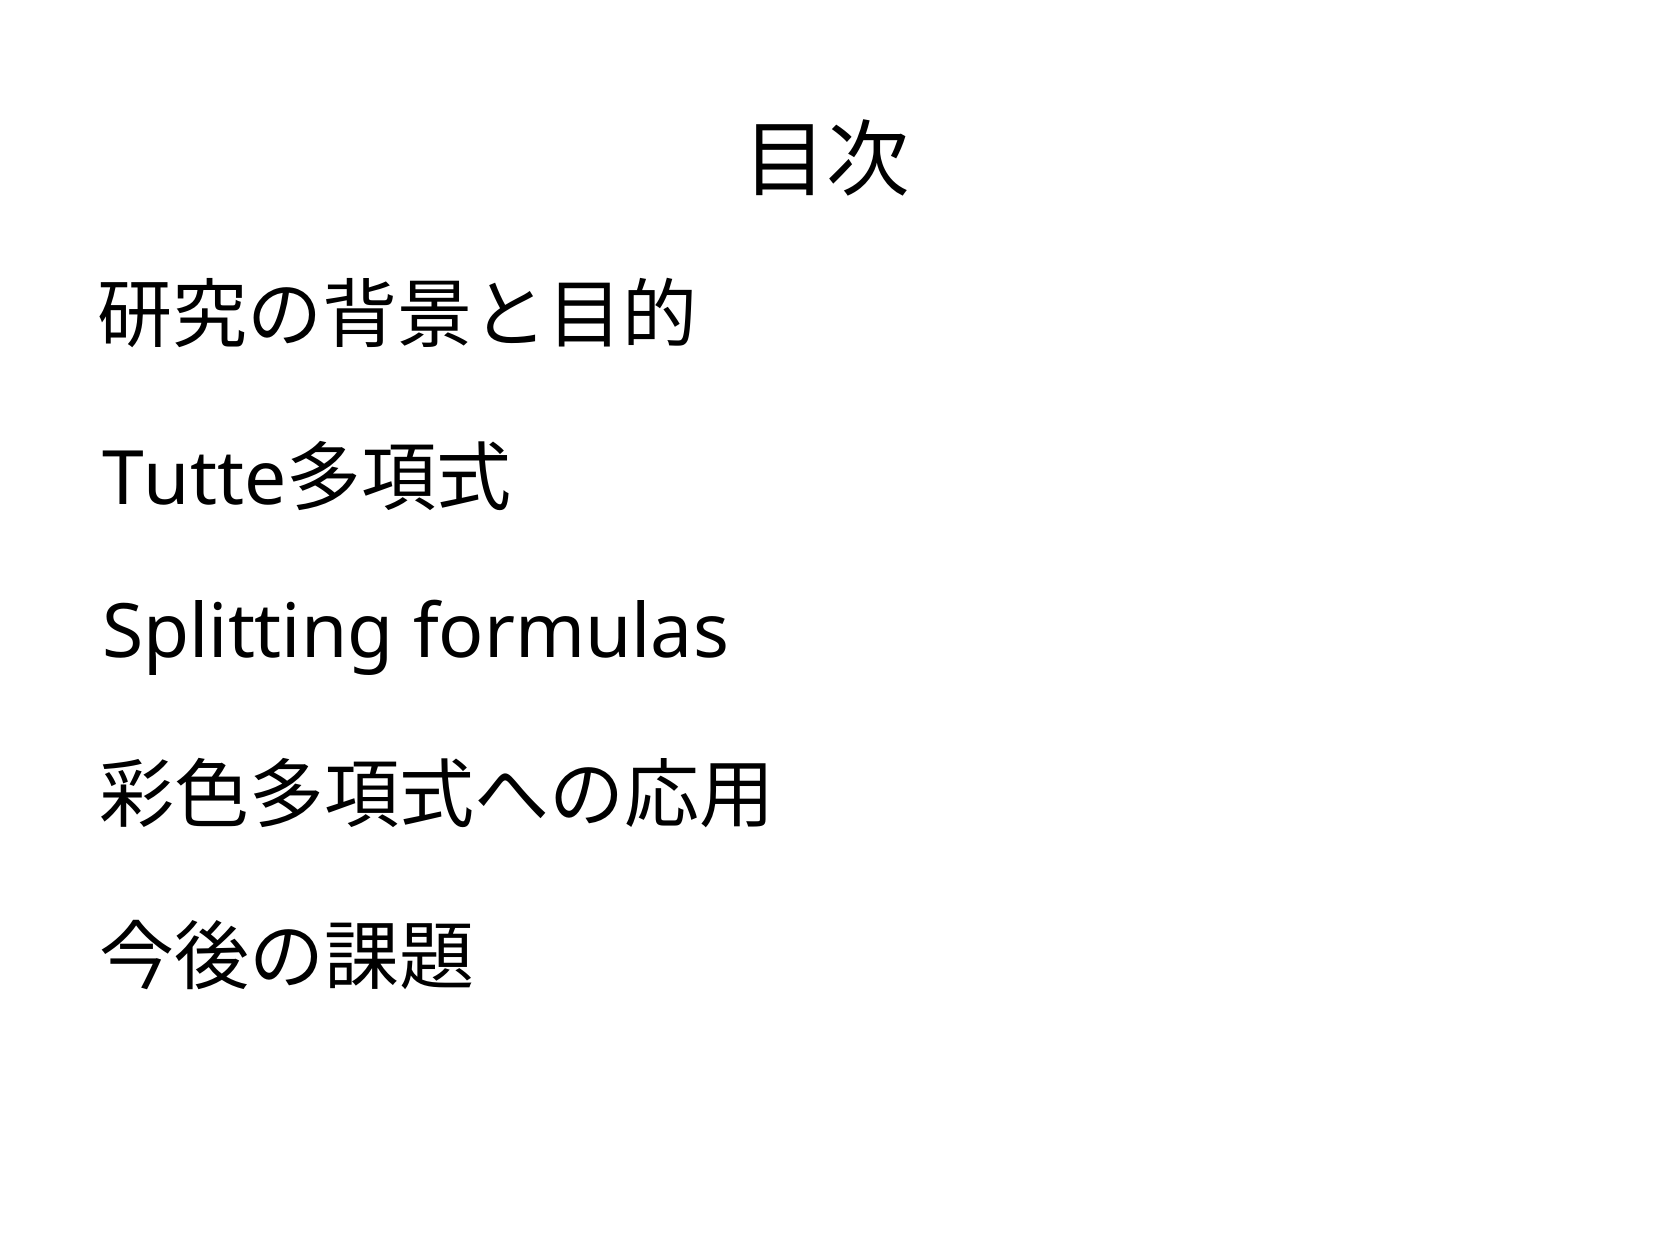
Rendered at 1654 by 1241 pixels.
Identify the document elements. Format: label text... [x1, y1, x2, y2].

subtitle 研究の背景と目的 Tutte多項式 Splitting formulas 彩色多項式への応用 今後の課題 [82, 290, 1571, 916]
title 目次 [82, 49, 1571, 257]
